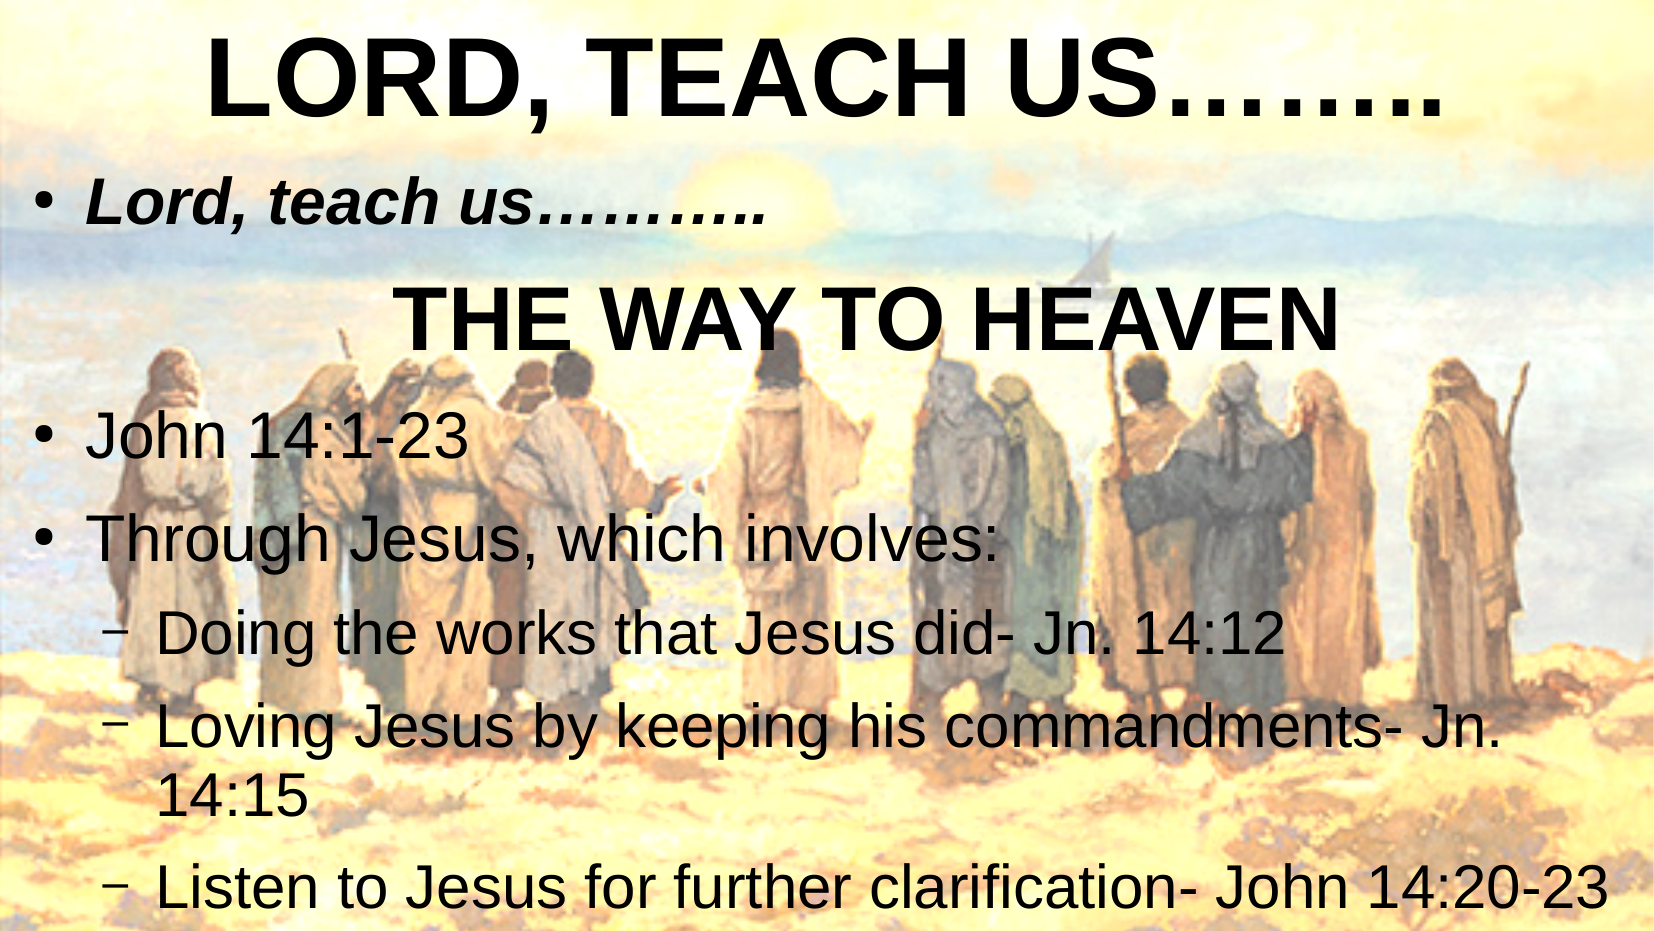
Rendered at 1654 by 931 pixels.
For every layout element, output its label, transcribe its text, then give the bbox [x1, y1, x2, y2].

title LORD, TEACH US…….. [82, 0, 1571, 156]
picture [0, 0, 1654, 931]
list Lord, teach us……….. THE WAY TO HEAVEN John 14:1-23 Through Jesus, which involves: Doing the works that Jesus did- Jn. 14:12 Loving Jesus by keeping his commandments- Jn. 14:15 Listen to Jesus for further clarification- John 14:20-23 [15, 165, 1651, 931]
